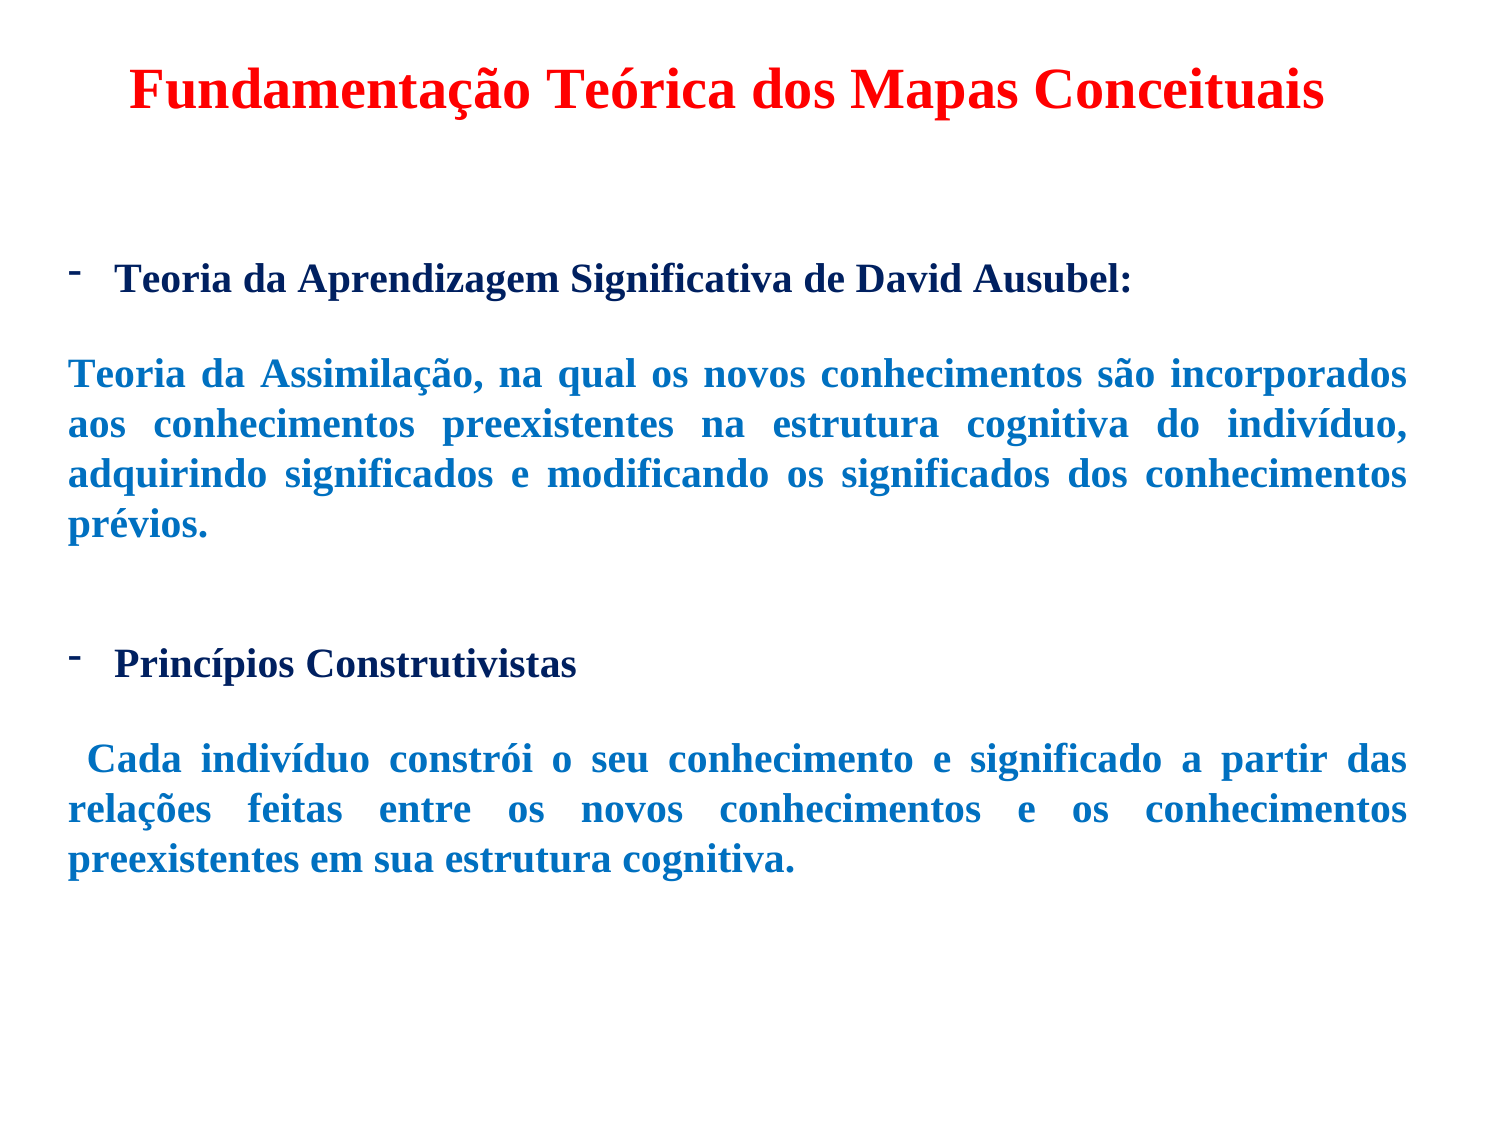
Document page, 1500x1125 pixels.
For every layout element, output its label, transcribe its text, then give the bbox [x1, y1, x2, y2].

text_box Fundamentação Teórica dos Mapas Conceituais [115, 42, 1335, 128]
text_box Teoria da Aprendizagem Significativa de David Ausubel: Teoria da Assimilação, na qual os novos conhecimentos são incorporados aos conhecimentos preexistentes na estrutura cognitiva do indivíduo, adquirindo significados e modificando os significados dos conhecimentos prévios. Princípios Construtivistas Cada indivíduo constrói o seu conhecimento e significado a partir das relações feitas entre os novos conhecimentos e os conhecimentos preexistentes em sua estrutura cognitiva. [53, 243, 1424, 959]
